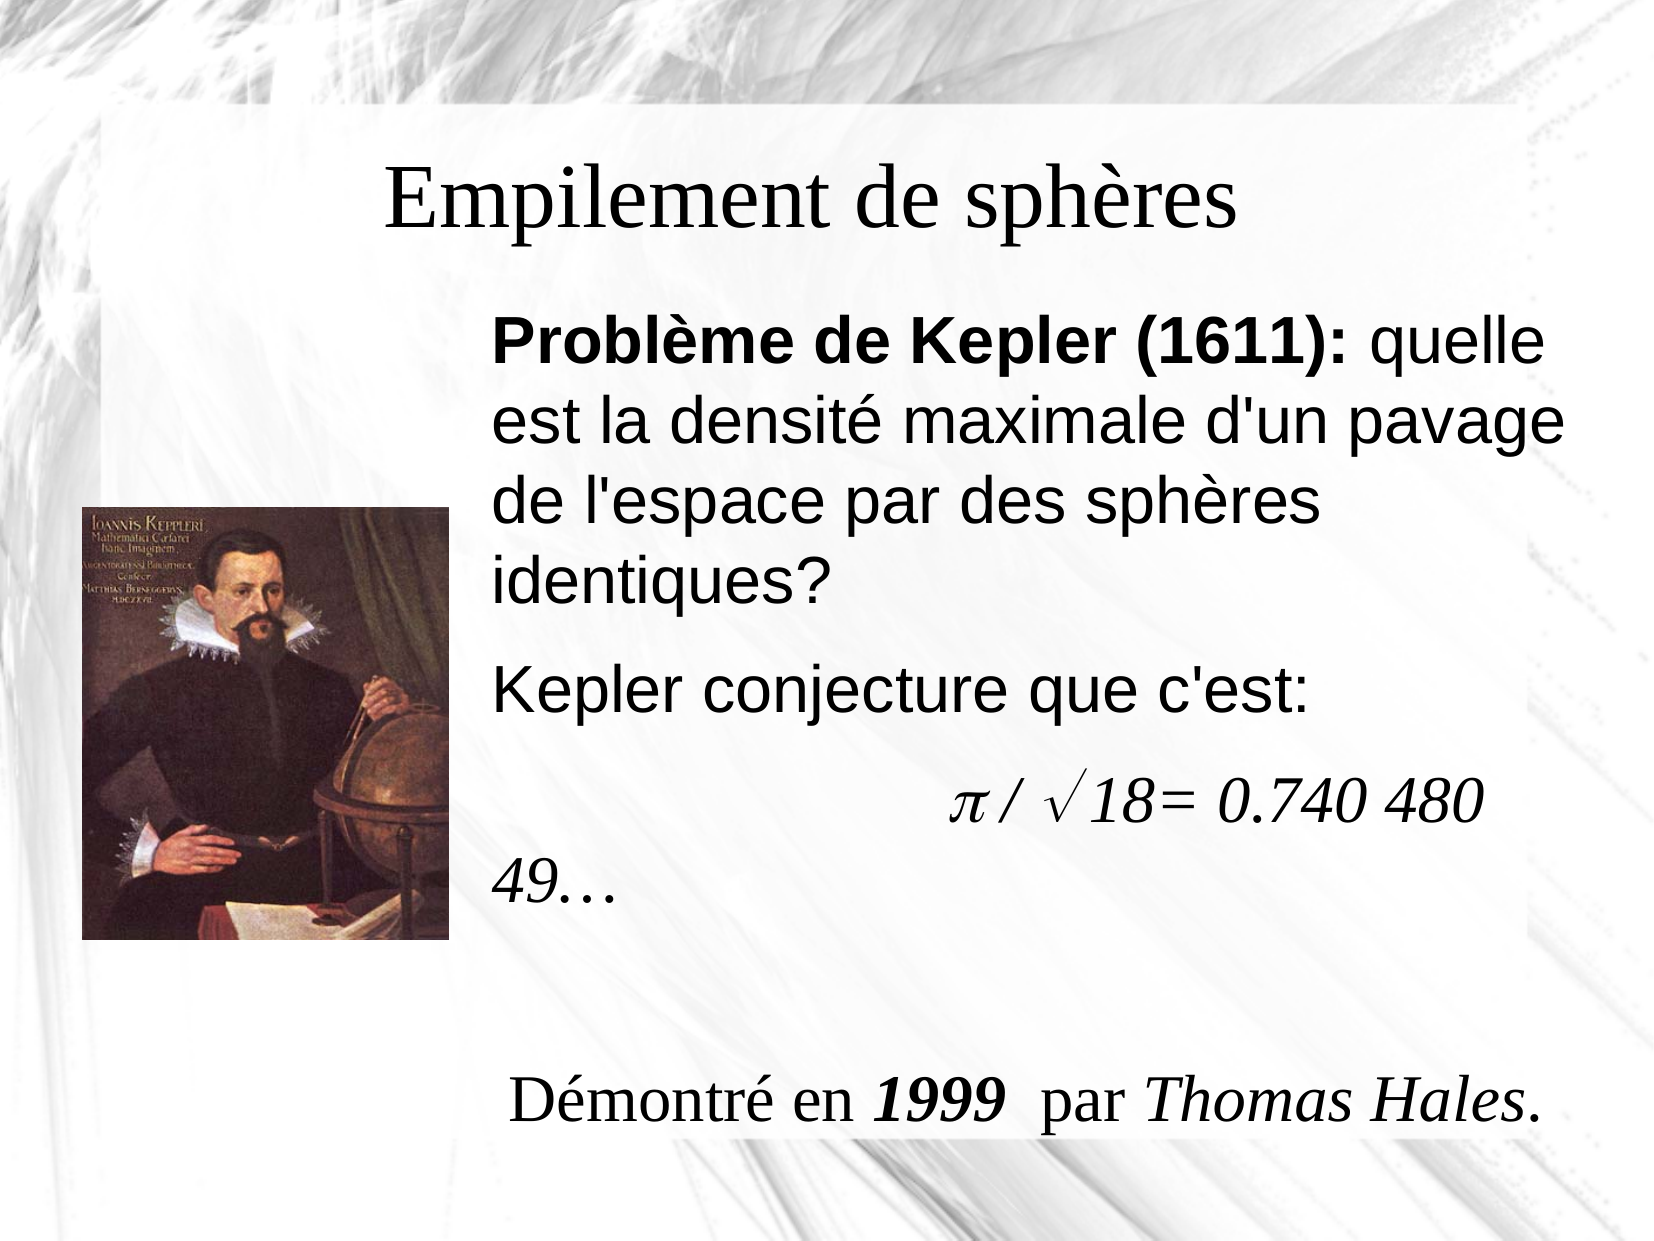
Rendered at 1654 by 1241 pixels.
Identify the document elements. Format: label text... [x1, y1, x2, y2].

title Empilement de sphères [118, 112, 1506, 281]
picture [0, 0, 1654, 1241]
list Problème de Kepler (1611): quelle est la densité maximale d'un pavage de l'espace par des sphères identiques? Kepler conjecture que c'est: p / Ö 18= 0.740 480 49… Démontré en 1999 par Thomas Hales. [476, 289, 1625, 1170]
